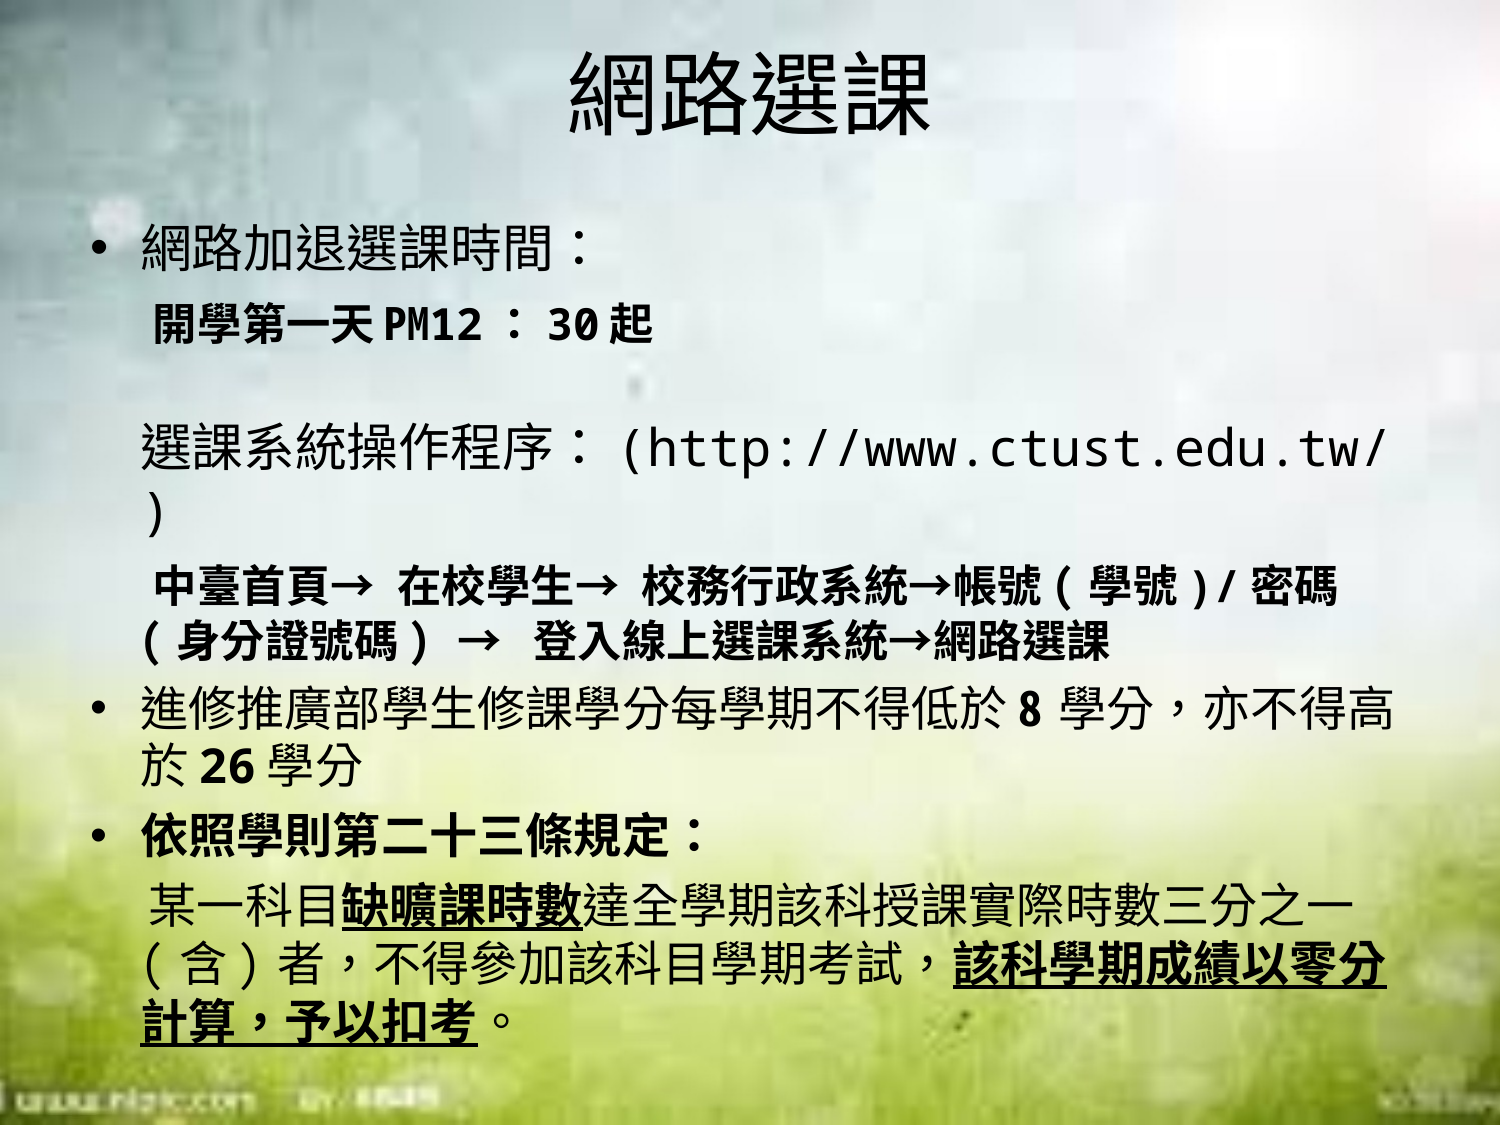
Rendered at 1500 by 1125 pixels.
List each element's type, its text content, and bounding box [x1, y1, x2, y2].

picture [0, 0, 1500, 1125]
title 網路選課 [75, 0, 1426, 185]
list 網路加退選課時間： 開學第一天PM12：30起 選課系統操作程序：(http://www.ctust.edu.tw/) 中臺首頁→ 在校學生→ 校務行政系統→帳號(學號)/密碼(身分證號碼) → 登入線上選課系統→網路選課 進修推廣部學生修課學分每學期不得低於8學分，亦不得高於26學分 依照學則第二十三條規定： 某一科目缺曠課時數達全學期該科授課實際時數三分之一(含)者，不得參加該科目學期考試，該科學期成績以零分計算，予以扣考。 [75, 207, 1426, 1059]
